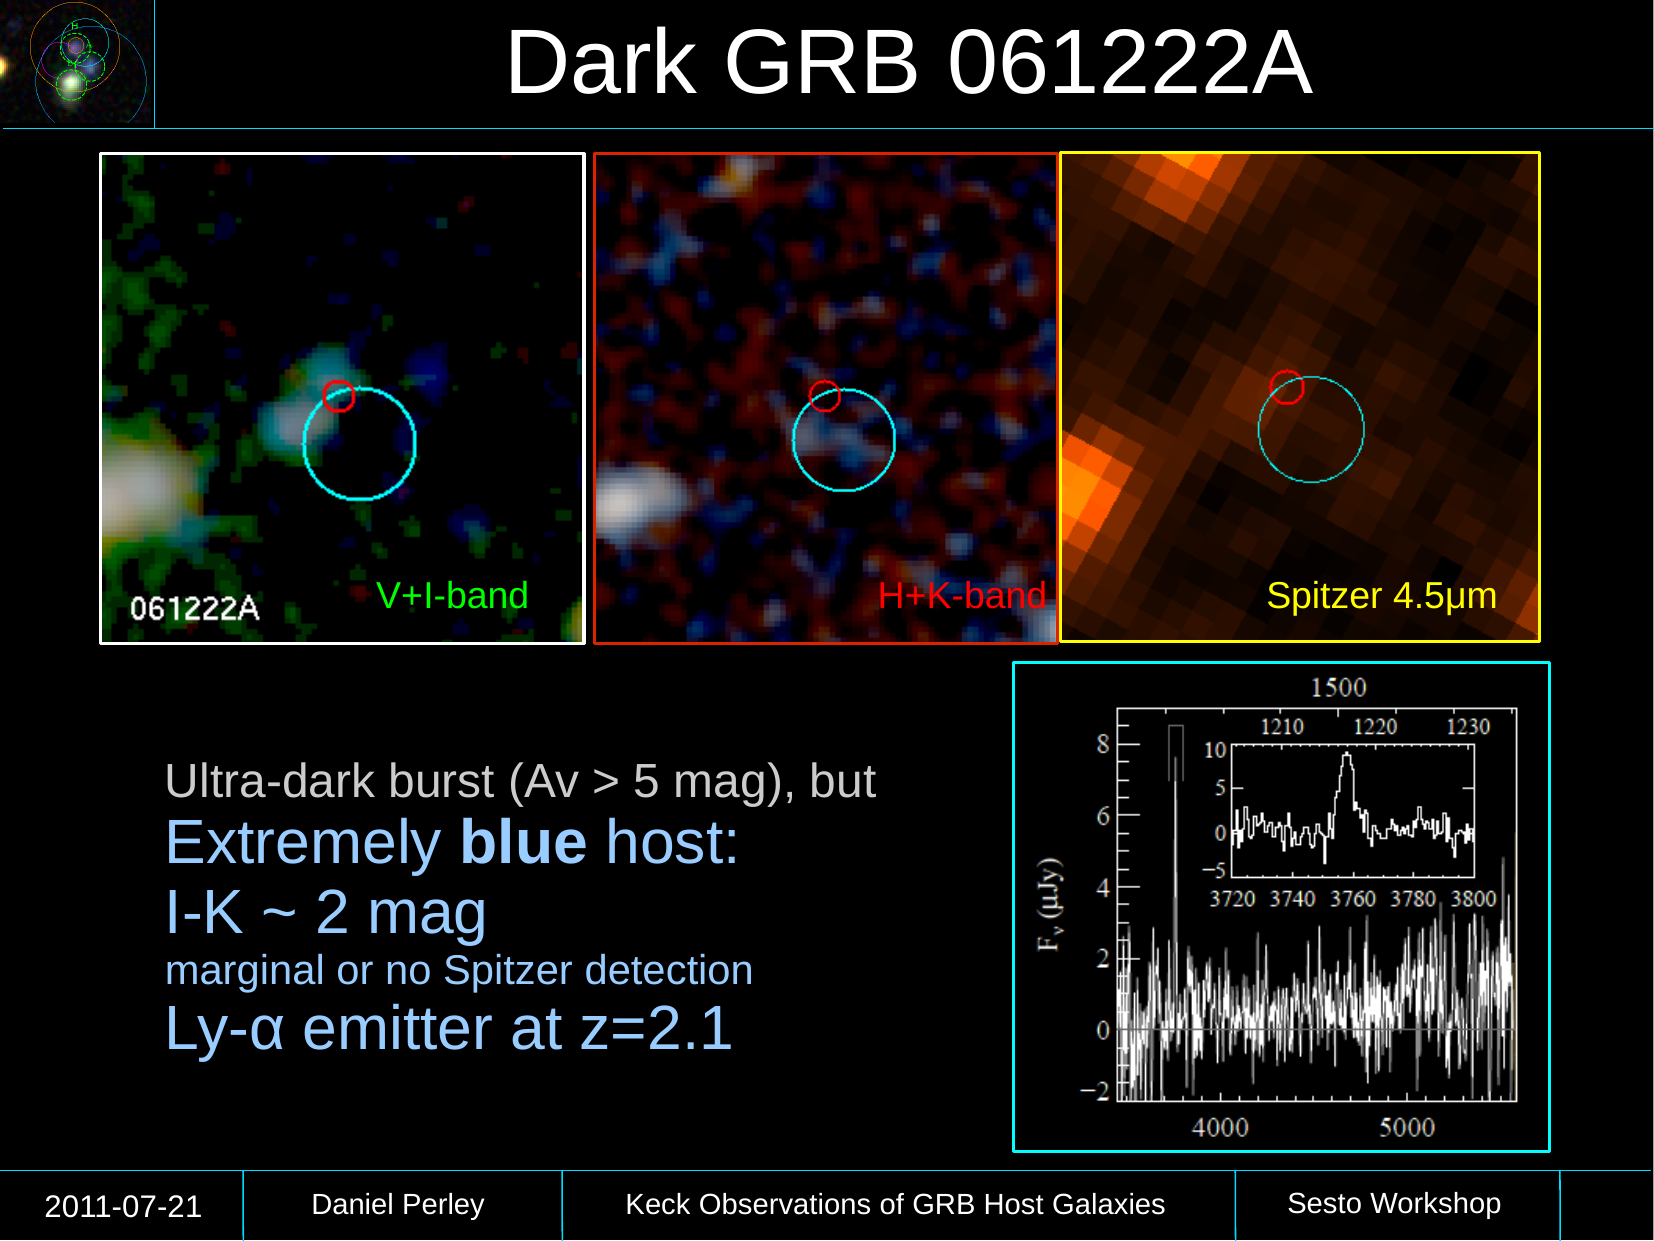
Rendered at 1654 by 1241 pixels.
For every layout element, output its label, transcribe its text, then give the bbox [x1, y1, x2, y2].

picture [101, 155, 583, 642]
text_box Spitzer 4.5μm [1251, 566, 1514, 624]
text_box H+K-band [796, 567, 1059, 635]
picture [1015, 664, 1549, 1151]
picture [596, 155, 1057, 642]
text_box Ultra-dark burst (Av > 5 mag), but Extremely blue host: I-K ~ 2 mag marginal or no Spitzer detection Ly-α emitter at z=2.1 [150, 746, 901, 1071]
title Dark GRB 061222A [165, 10, 1654, 114]
picture [1061, 154, 1538, 641]
text_box V+I-band [361, 567, 583, 635]
picture [0, 0, 151, 123]
